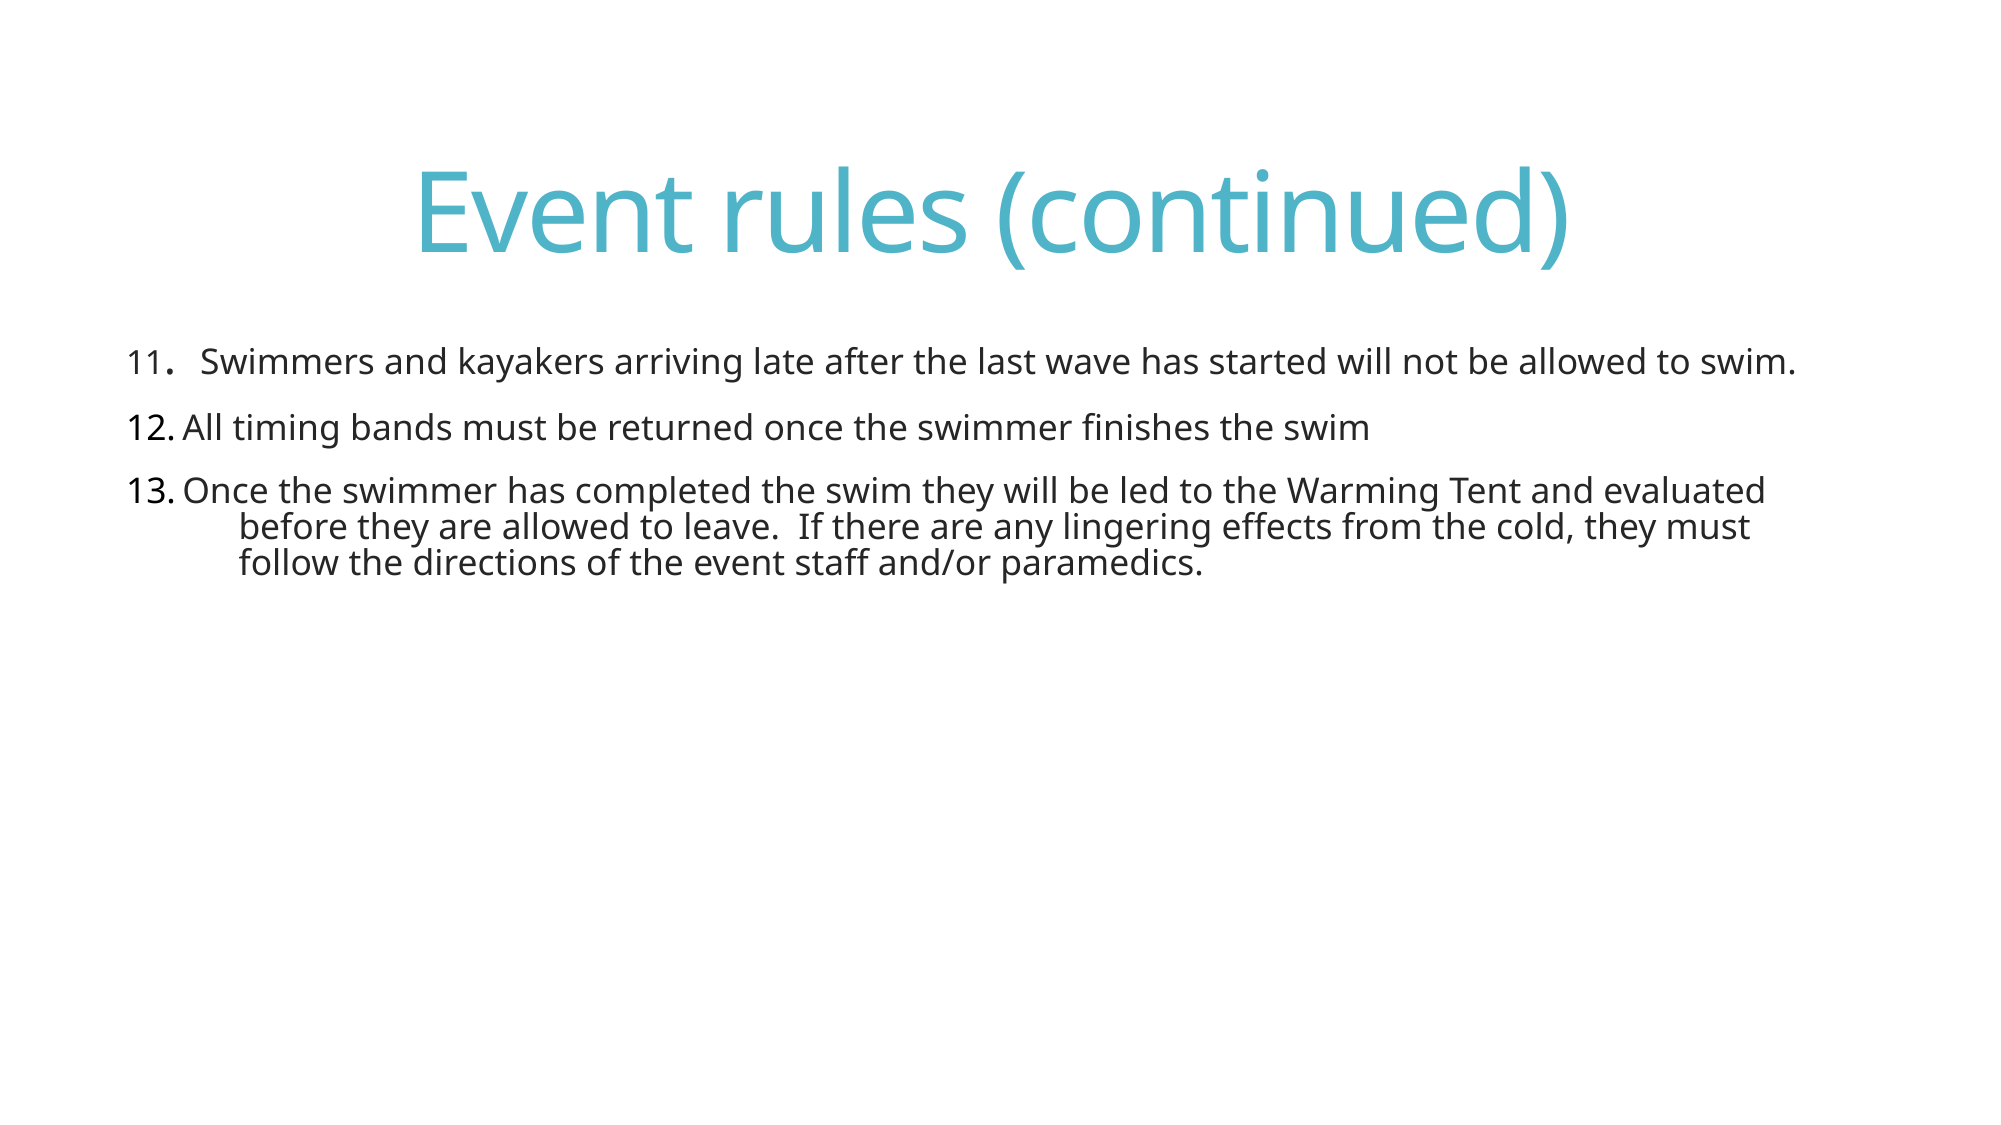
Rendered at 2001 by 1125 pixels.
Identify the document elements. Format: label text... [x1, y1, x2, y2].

title Event rules (continued) [107, 81, 1876, 354]
list 11. Swimmers and kayakers arriving late after the last wave has started will not be allowed to swim. All timing bands must be returned once the swimmer finishes the swim Once the swimmer has completed the swim they will be led to the Warming Tent and evaluated before they are allowed to leave. If there are any lingering effects from the cold, they must follow the directions of the event staff and/or paramedics. [111, 329, 1876, 948]
